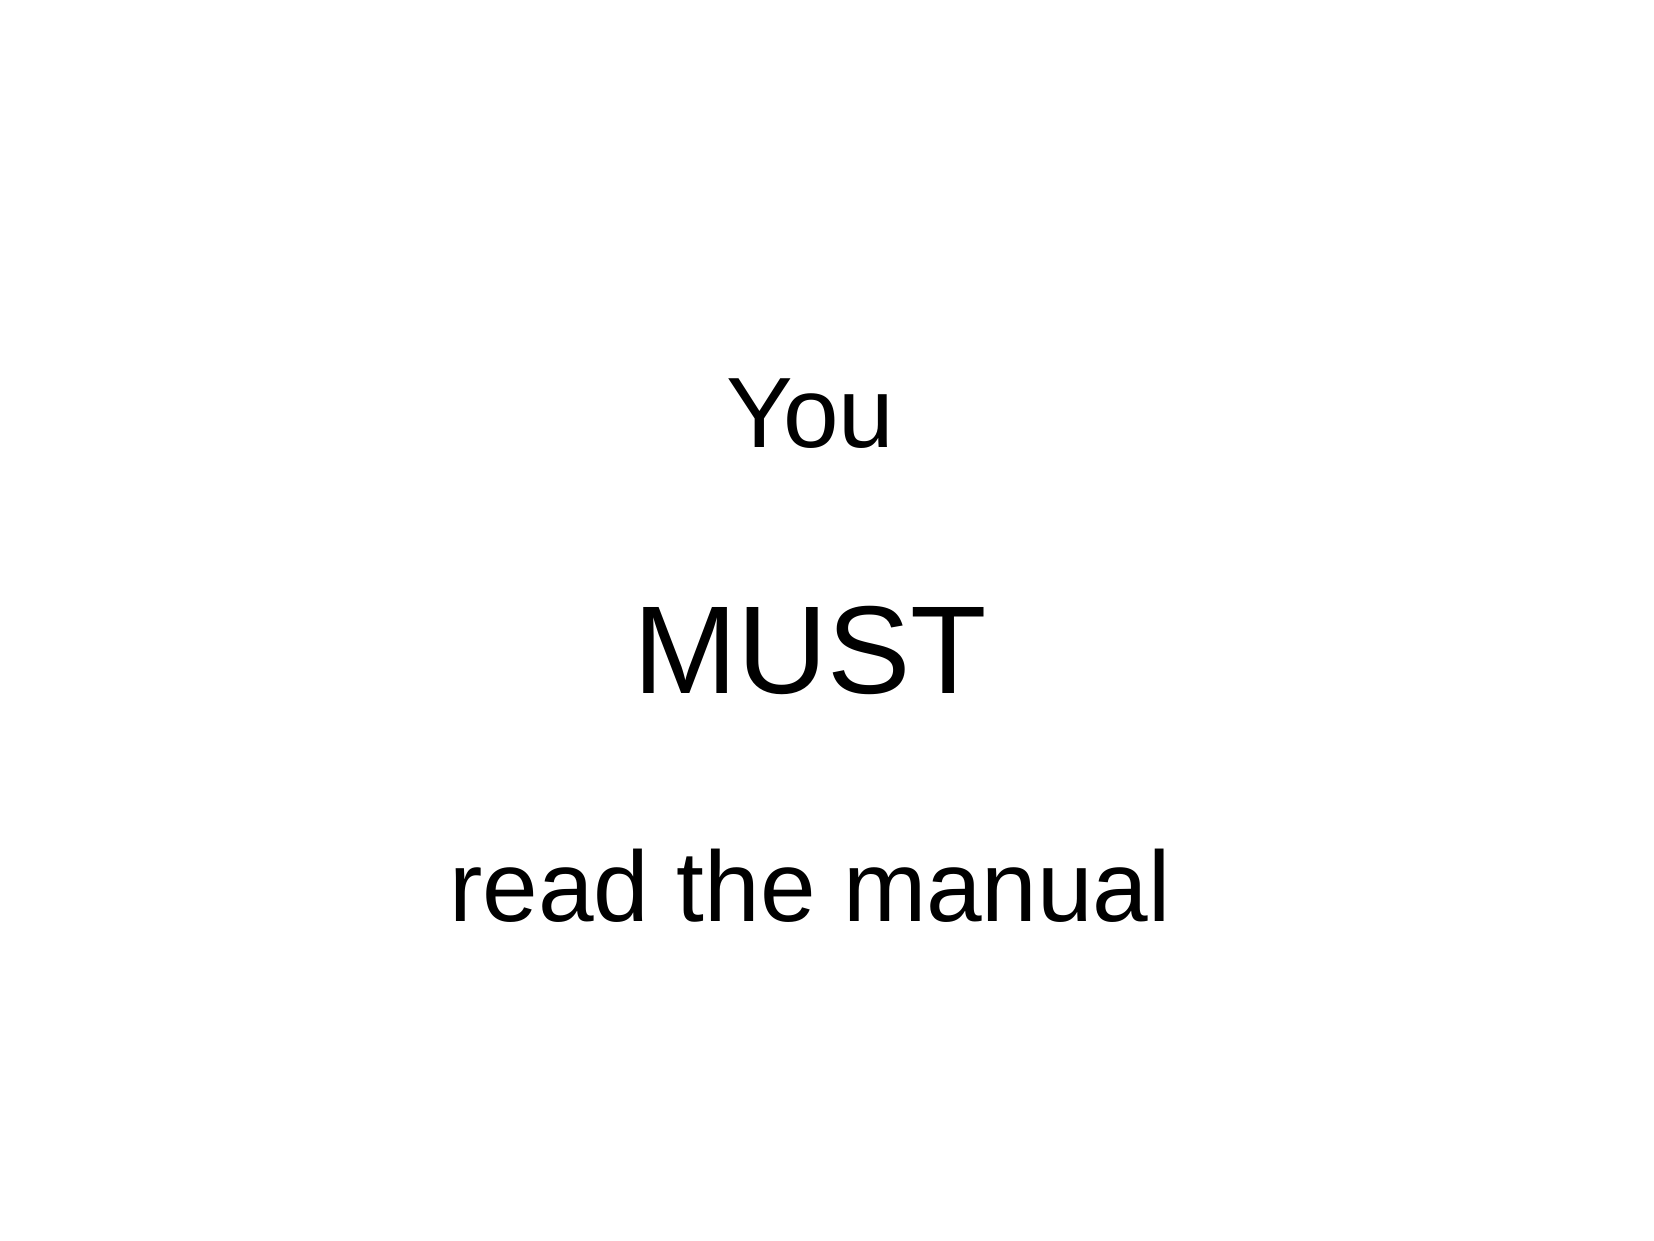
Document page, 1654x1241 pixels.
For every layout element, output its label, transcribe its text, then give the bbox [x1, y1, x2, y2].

text_box You MUST read the manual [82, 290, 1538, 1010]
